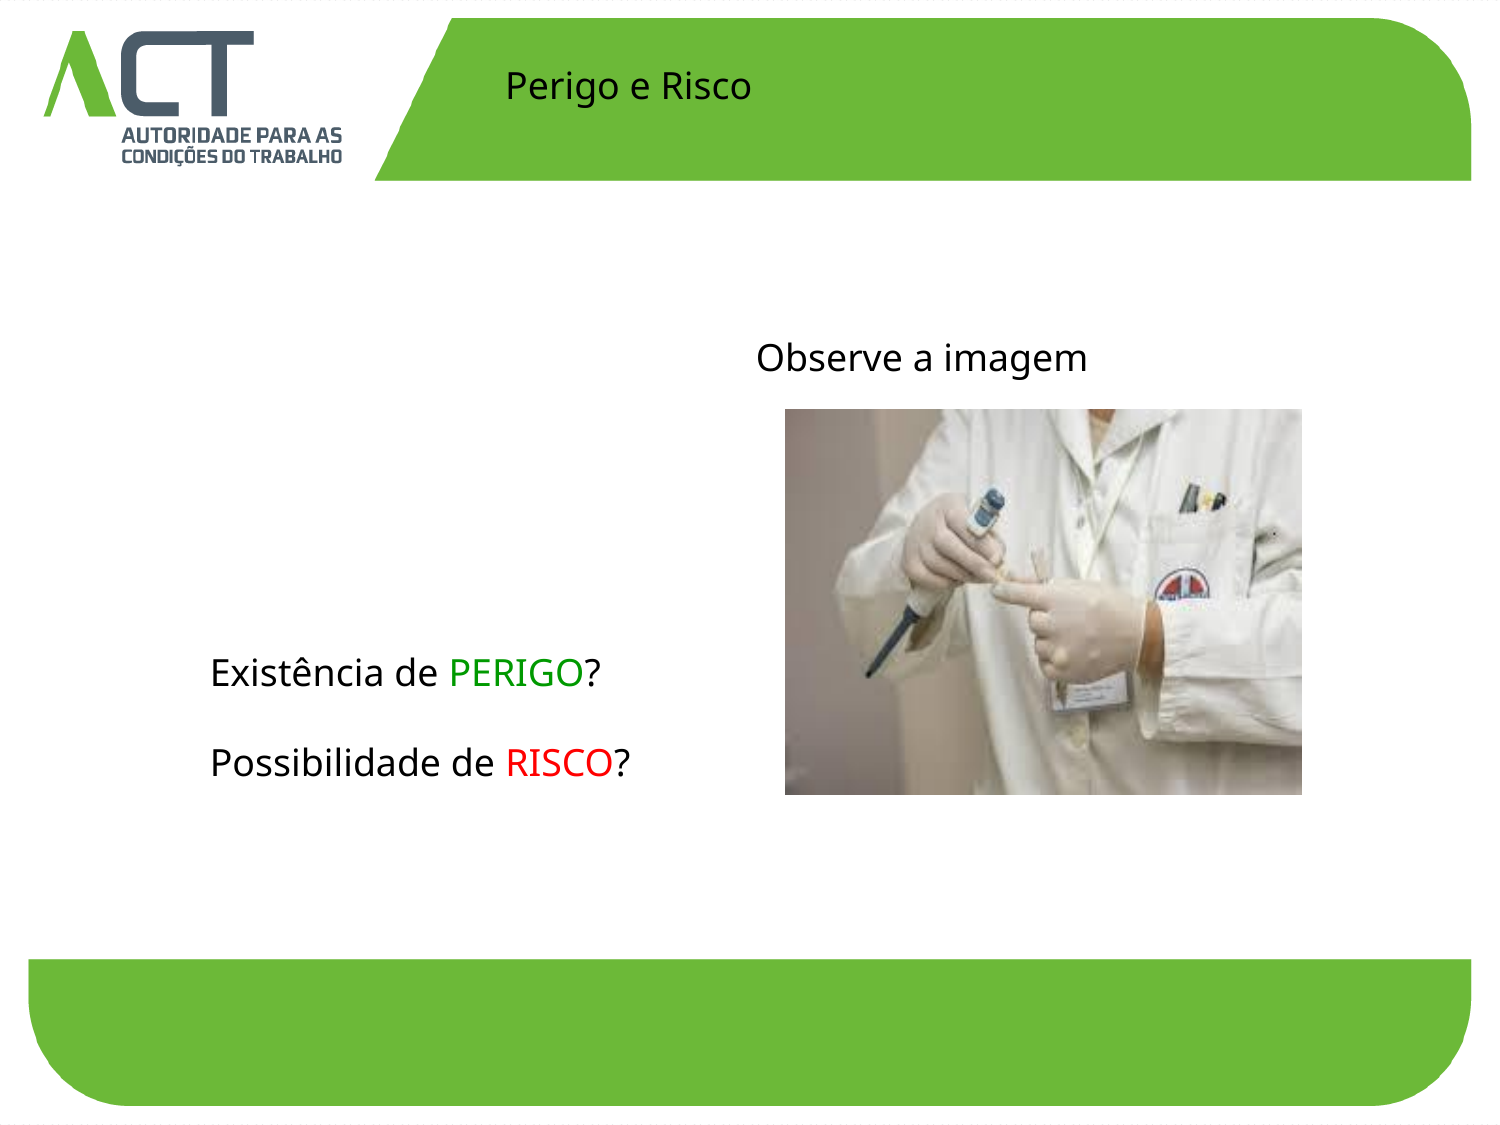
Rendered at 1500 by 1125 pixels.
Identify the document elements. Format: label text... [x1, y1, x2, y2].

text_box Perigo e Risco [490, 54, 1188, 116]
text_box Observe a imagem Existência de PERIGO? Possibilidade de RISCO? [194, 146, 1270, 798]
picture [1270, 409, 1302, 795]
